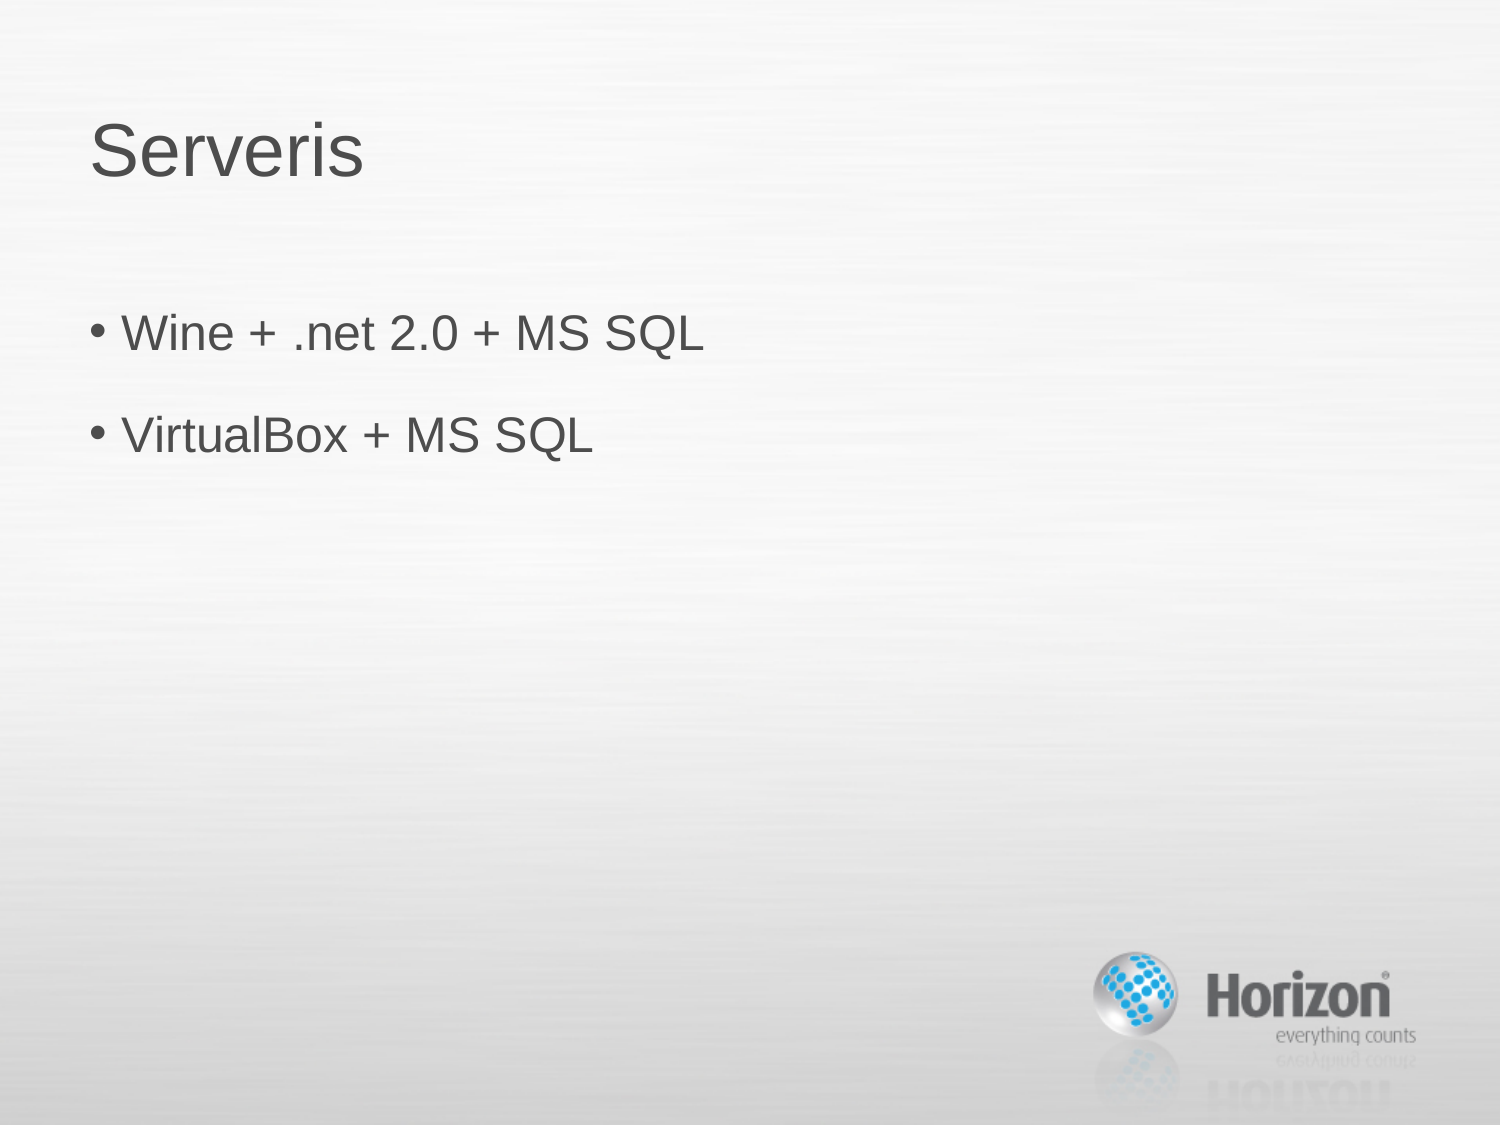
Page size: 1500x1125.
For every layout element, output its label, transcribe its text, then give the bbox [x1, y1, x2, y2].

title Serveris [75, 44, 1426, 248]
picture [0, 0, 1500, 1125]
list Wine + .net 2.0 + MS SQL VirtualBox + MS SQL [75, 262, 1426, 956]
